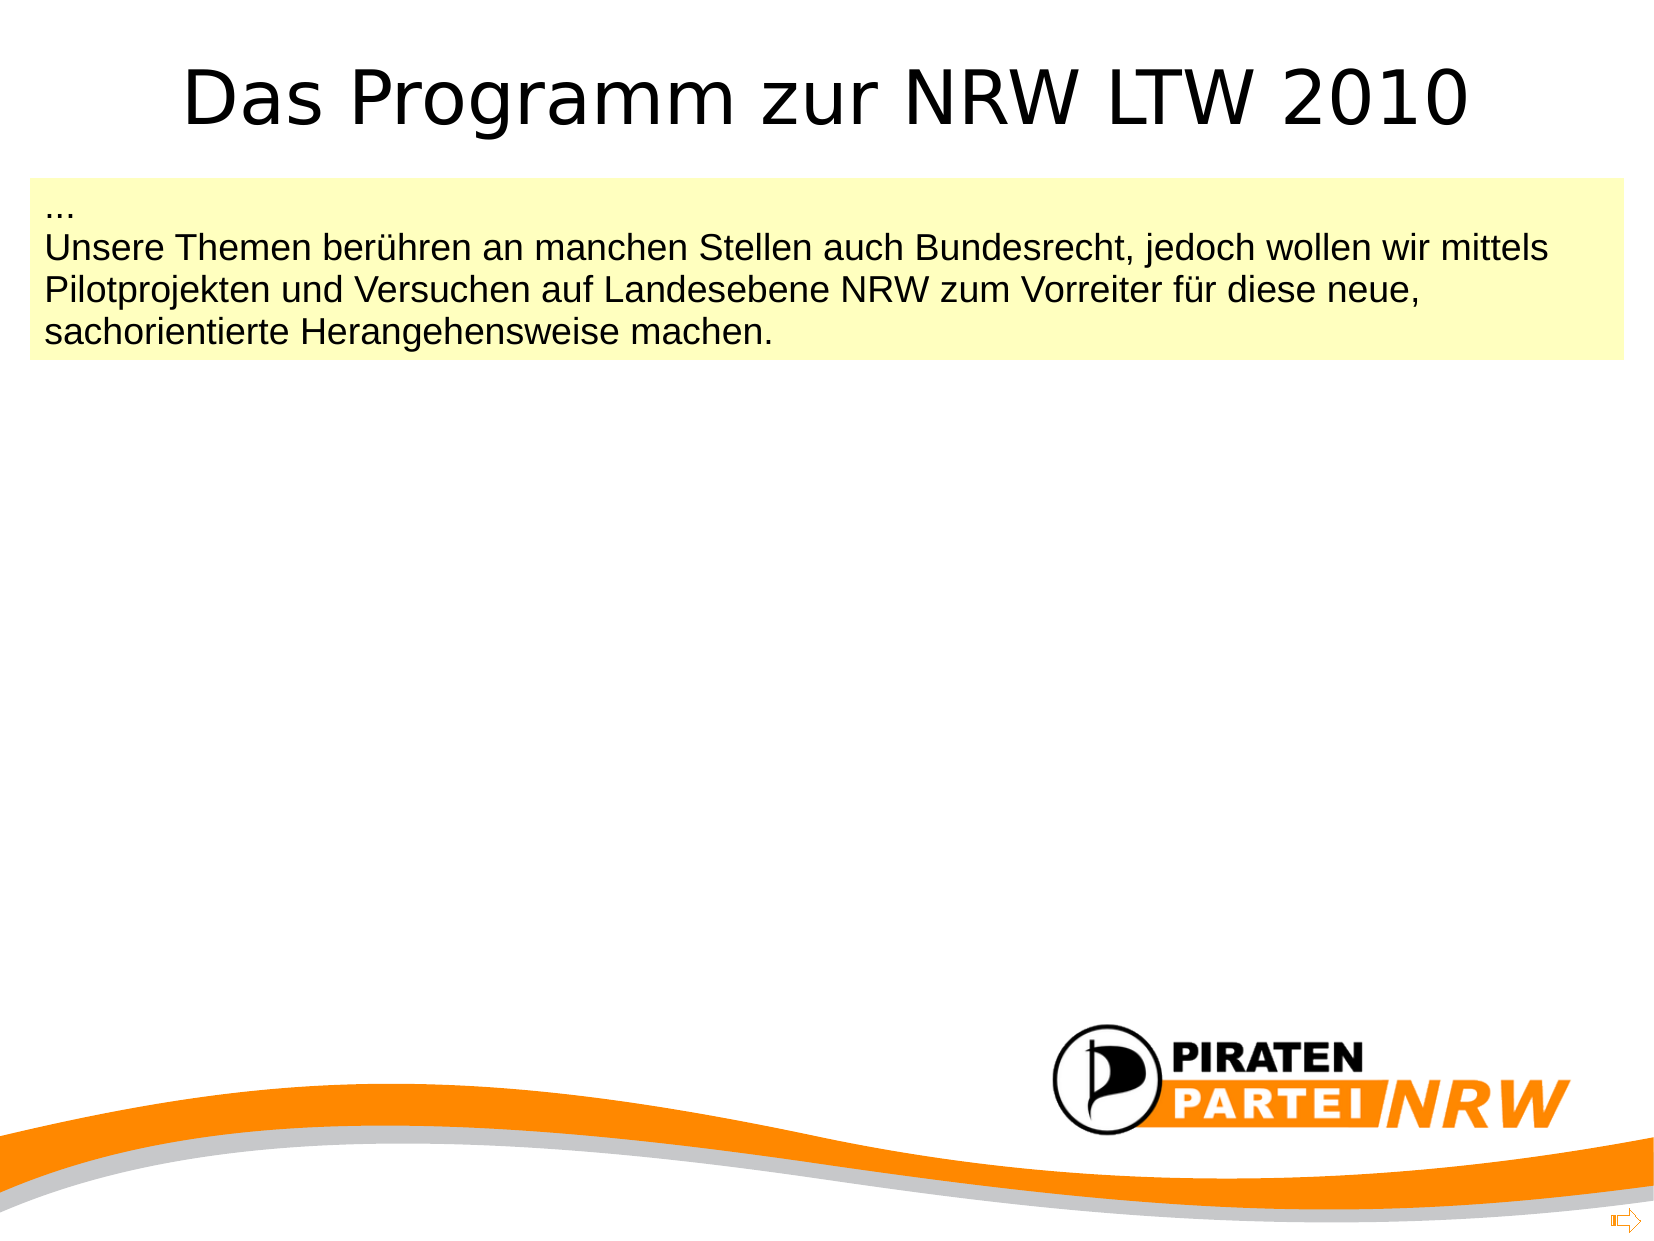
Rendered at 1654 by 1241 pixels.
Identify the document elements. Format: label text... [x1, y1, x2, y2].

picture [1045, 1021, 1579, 1140]
title Das Programm zur NRW LTW 2010 [82, 54, 1571, 143]
table_header ... Unsere Themen berühren an manchen Stellen auch Bundesrecht, jedoch wollen wir mittels Pilotprojekten und Versuchen auf Landesebene NRW zum Vorreiter für diese neue, sachorientierte Herangehensweise machen. [30, 178, 1624, 360]
